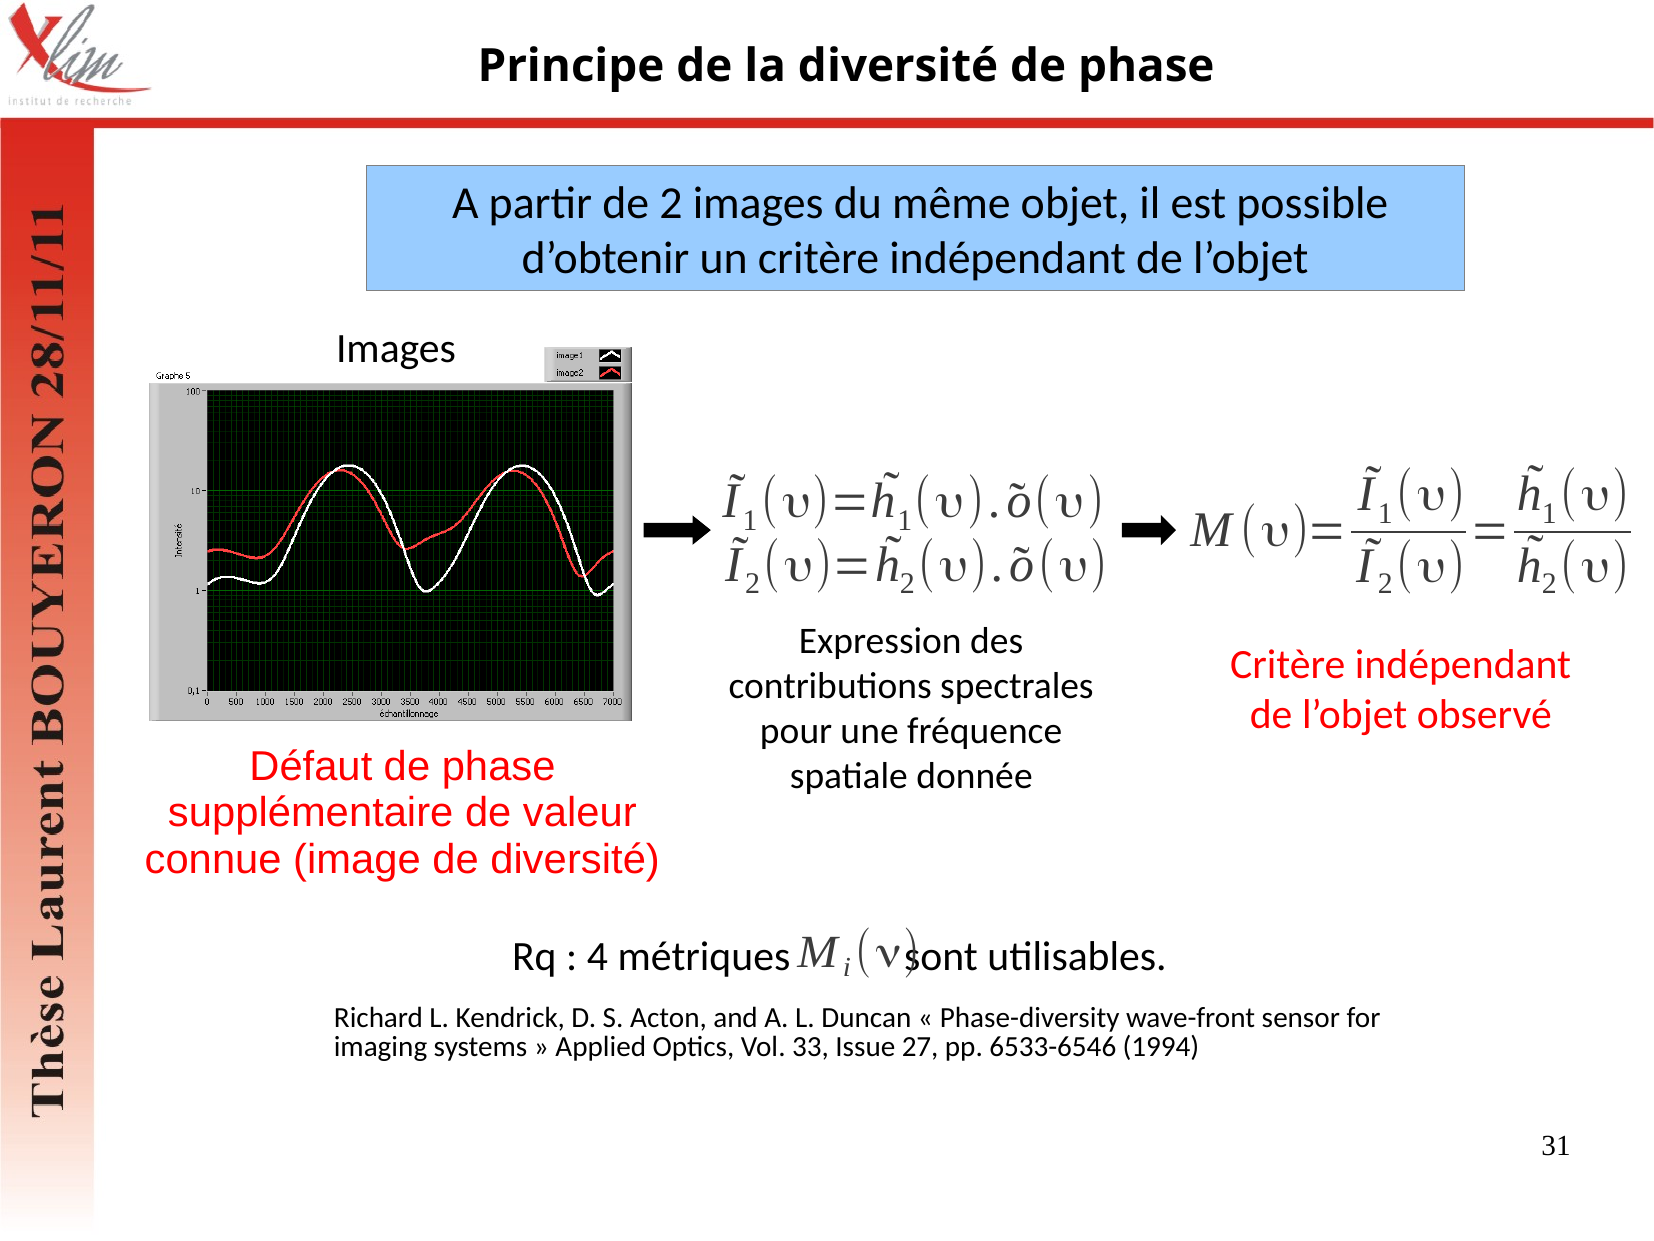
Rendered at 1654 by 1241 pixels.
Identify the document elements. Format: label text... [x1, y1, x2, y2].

text_box Principe de la diversité de phase [201, 32, 1491, 100]
text_box Expression des contributions spectrales pour une fréquence spatiale donnée [696, 608, 1127, 804]
chart [712, 472, 1114, 601]
text_box Images [200, 312, 592, 379]
text_box [1122, 517, 1175, 544]
text_box [644, 517, 710, 544]
chart [782, 924, 932, 984]
chart [1181, 465, 1639, 601]
picture [0, 0, 1654, 1241]
text_box A partir de 2 images du même objet, il est possible d’obtenir un critère indépendant de l’objet [366, 165, 1465, 291]
text_box Rq : 4 métriques sont utilisables. [289, 921, 1400, 1048]
text_box Critère indépendant de l’objet observé [1192, 629, 1610, 745]
text_box Défaut de phase supplémentaire de valeur connue (image de diversité) [129, 735, 739, 890]
text_box Richard L. Kendrick, D. S. Acton, and A. L. Duncan « Phase-diversity wave-front sensor for imaging systems » Applied Optics, Vol. 33, Issue 27, pp. 6533-6546 (1994) [318, 998, 1406, 1116]
